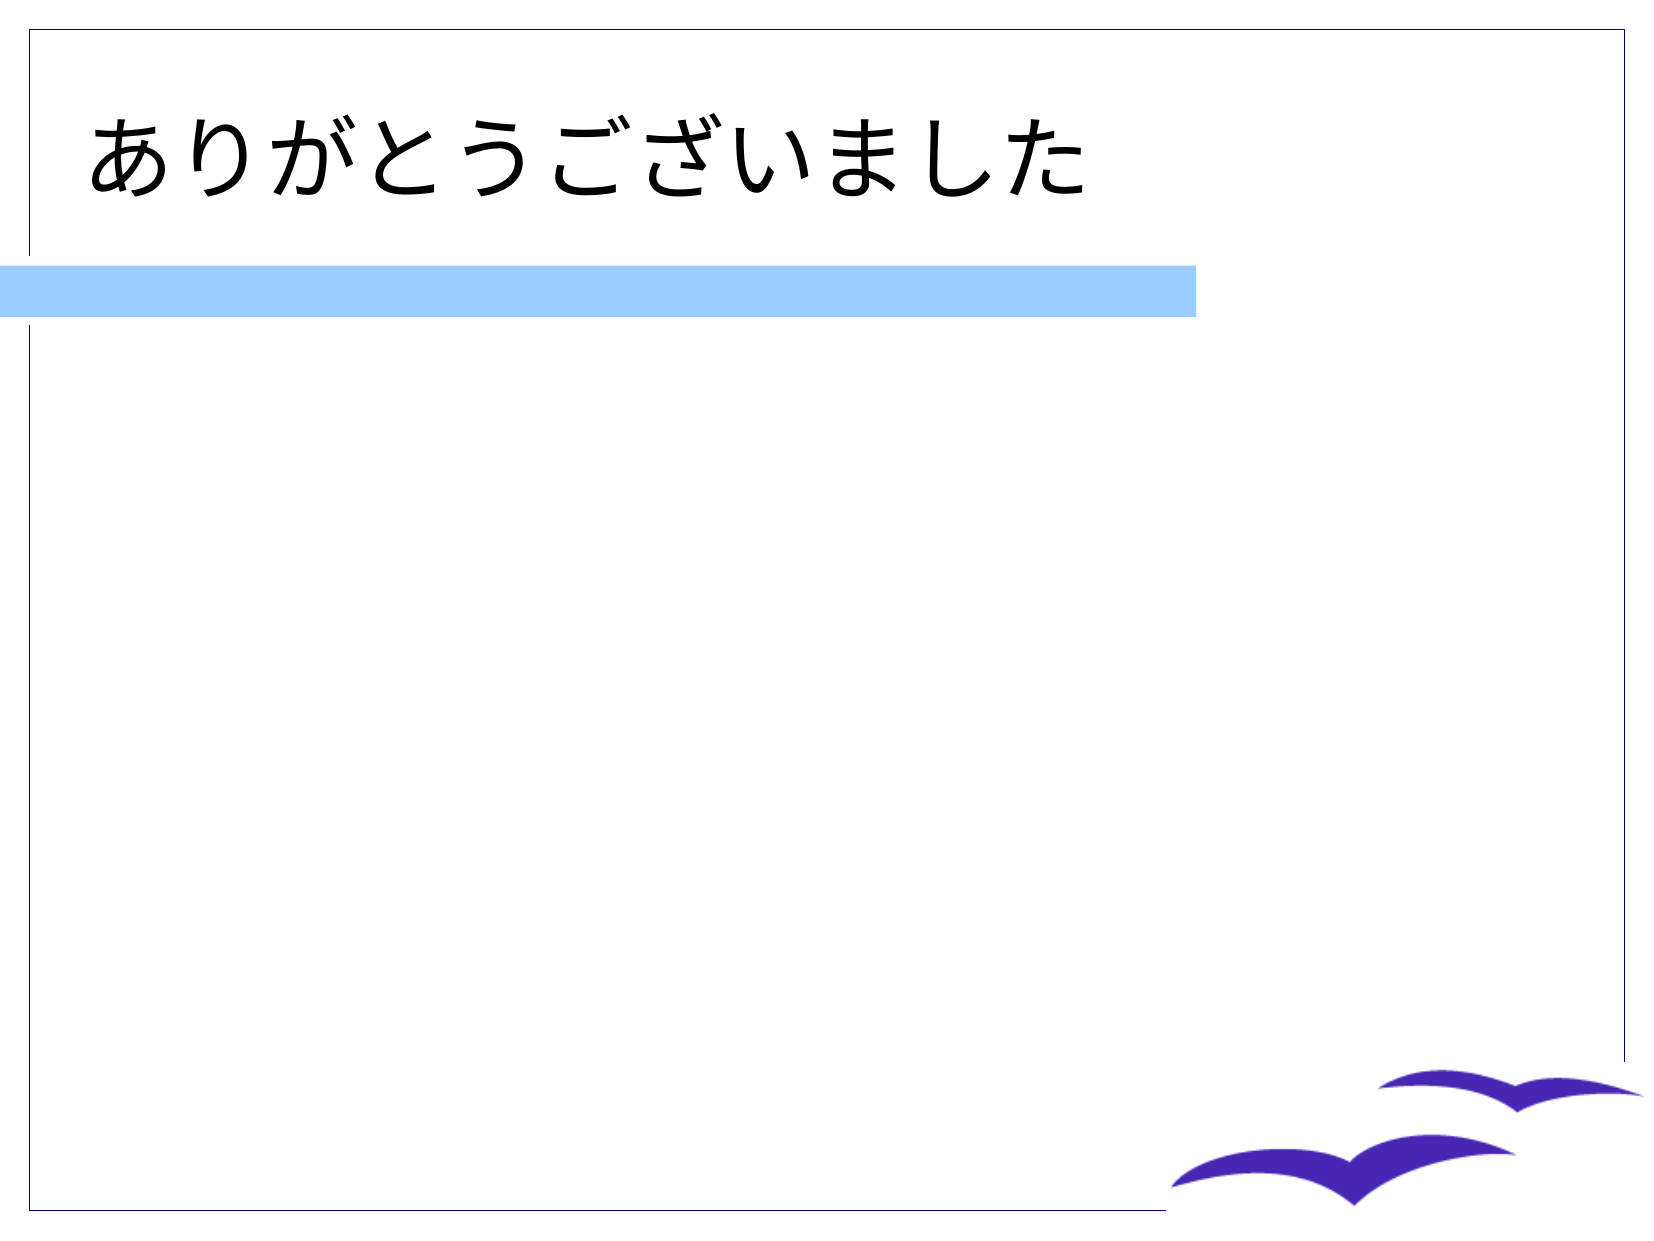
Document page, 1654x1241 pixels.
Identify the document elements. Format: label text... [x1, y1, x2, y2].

picture [1166, 1062, 1654, 1211]
title ありがとうございました [82, 49, 1571, 257]
